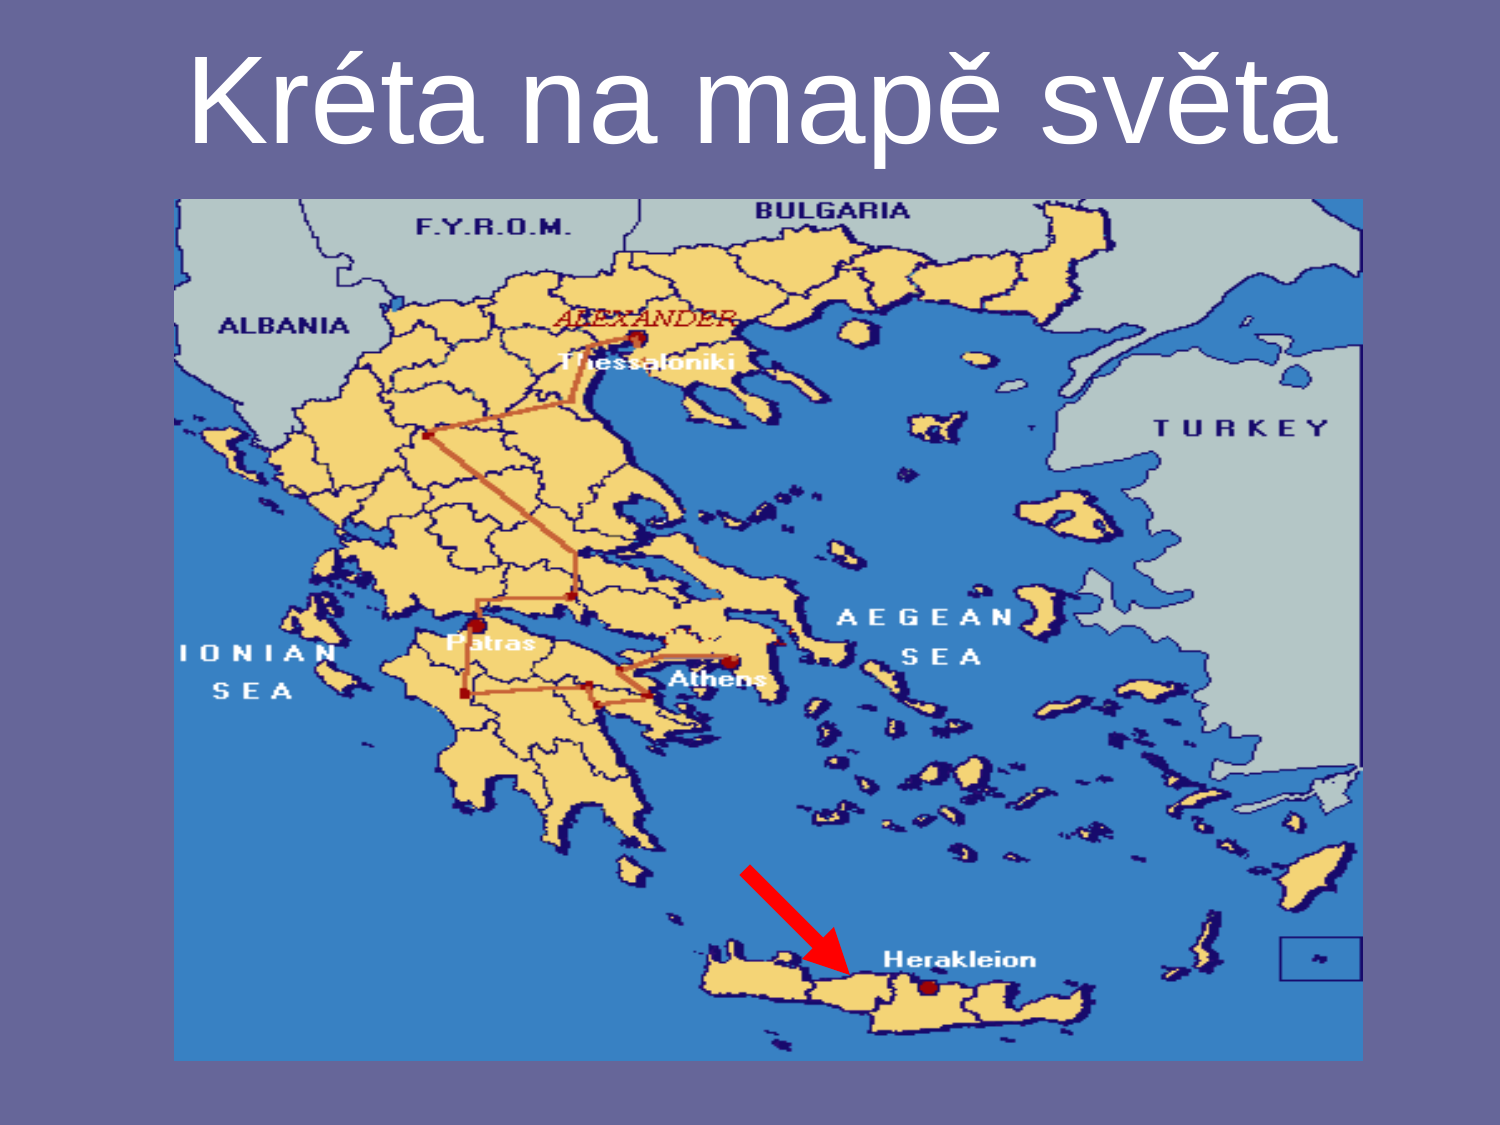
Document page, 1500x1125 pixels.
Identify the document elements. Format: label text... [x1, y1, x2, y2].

title Kréta na mapě světa [87, 0, 1438, 188]
picture [174, 199, 1363, 1061]
